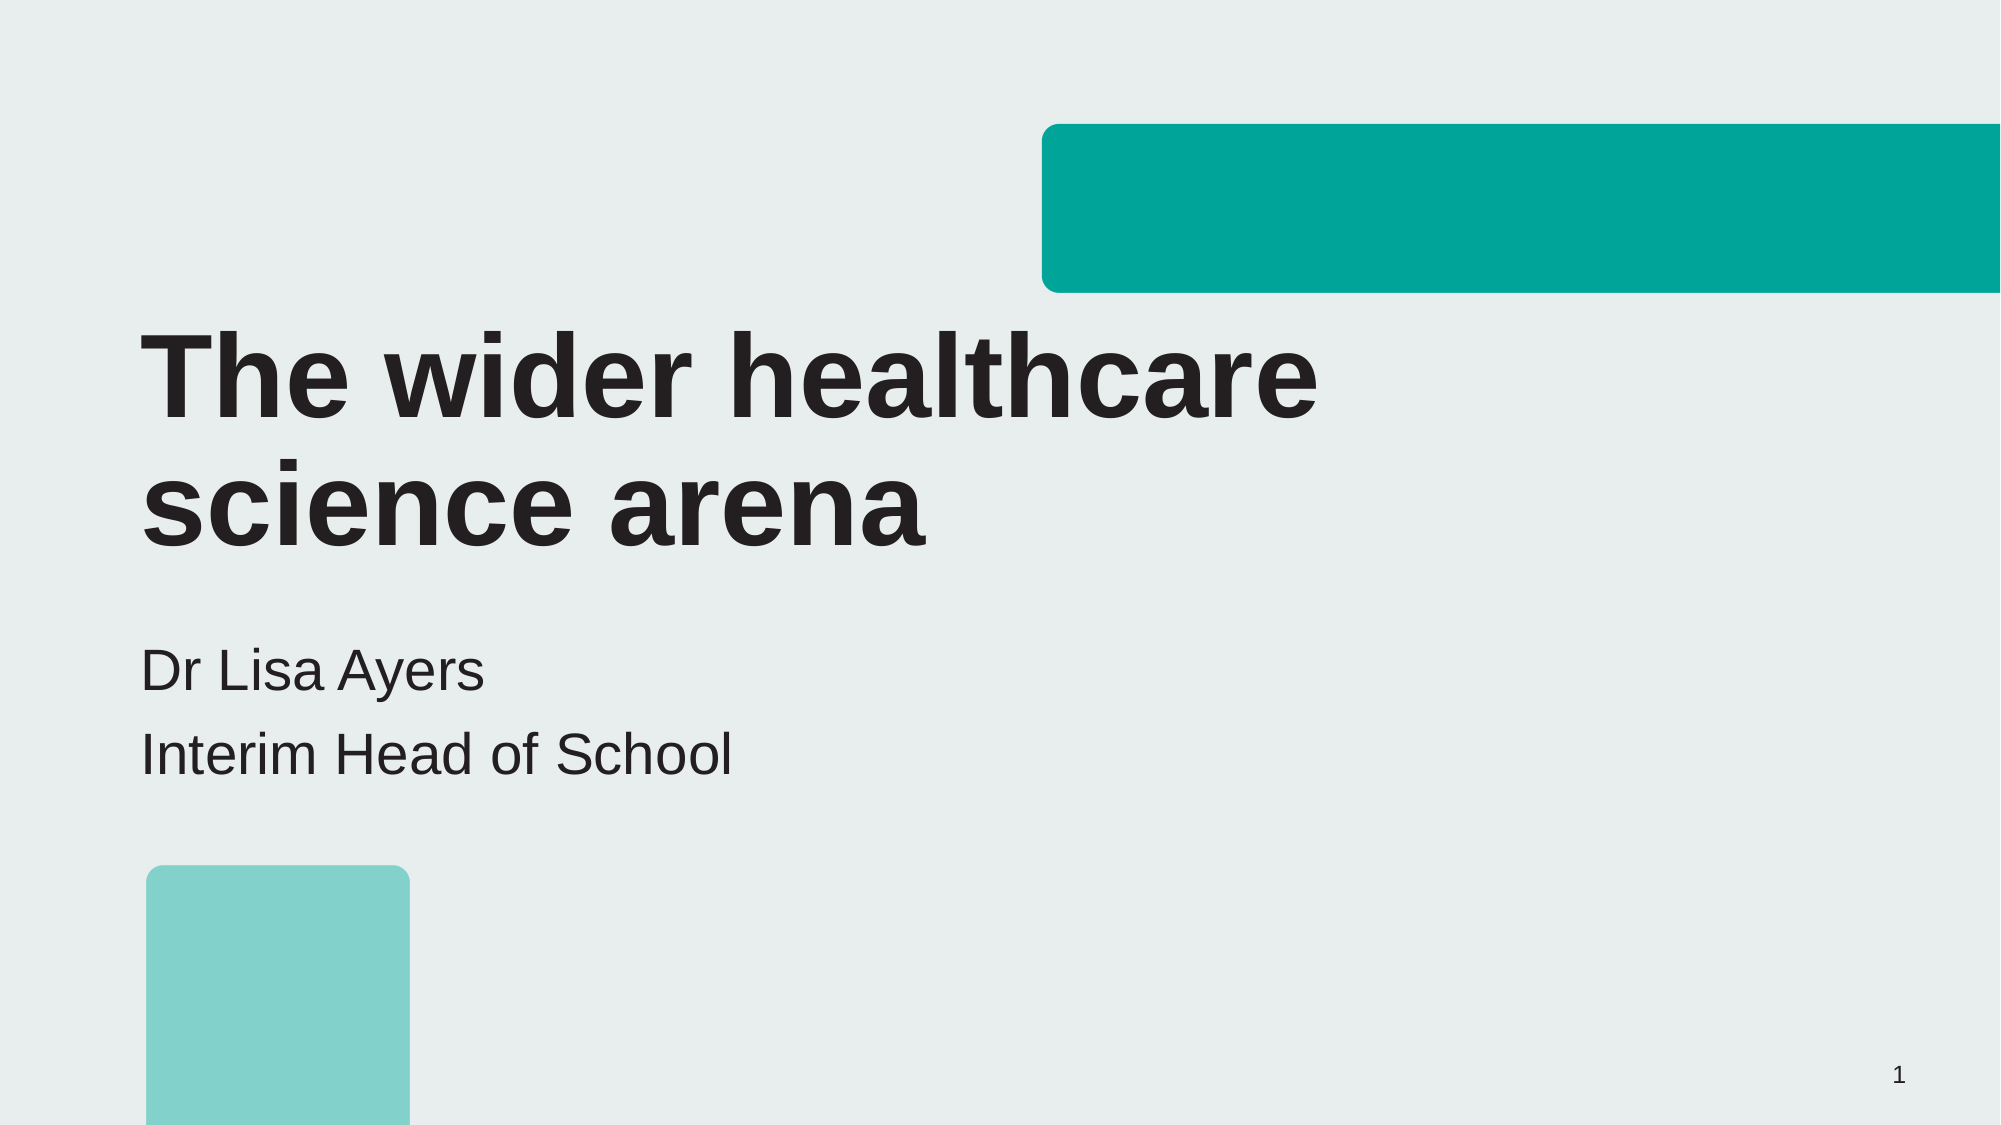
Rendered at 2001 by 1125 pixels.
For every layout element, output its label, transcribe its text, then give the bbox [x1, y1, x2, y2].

list Dr Lisa Ayers Interim Head of School [140, 640, 779, 788]
list The wider healthcare science arena [140, 314, 1485, 572]
